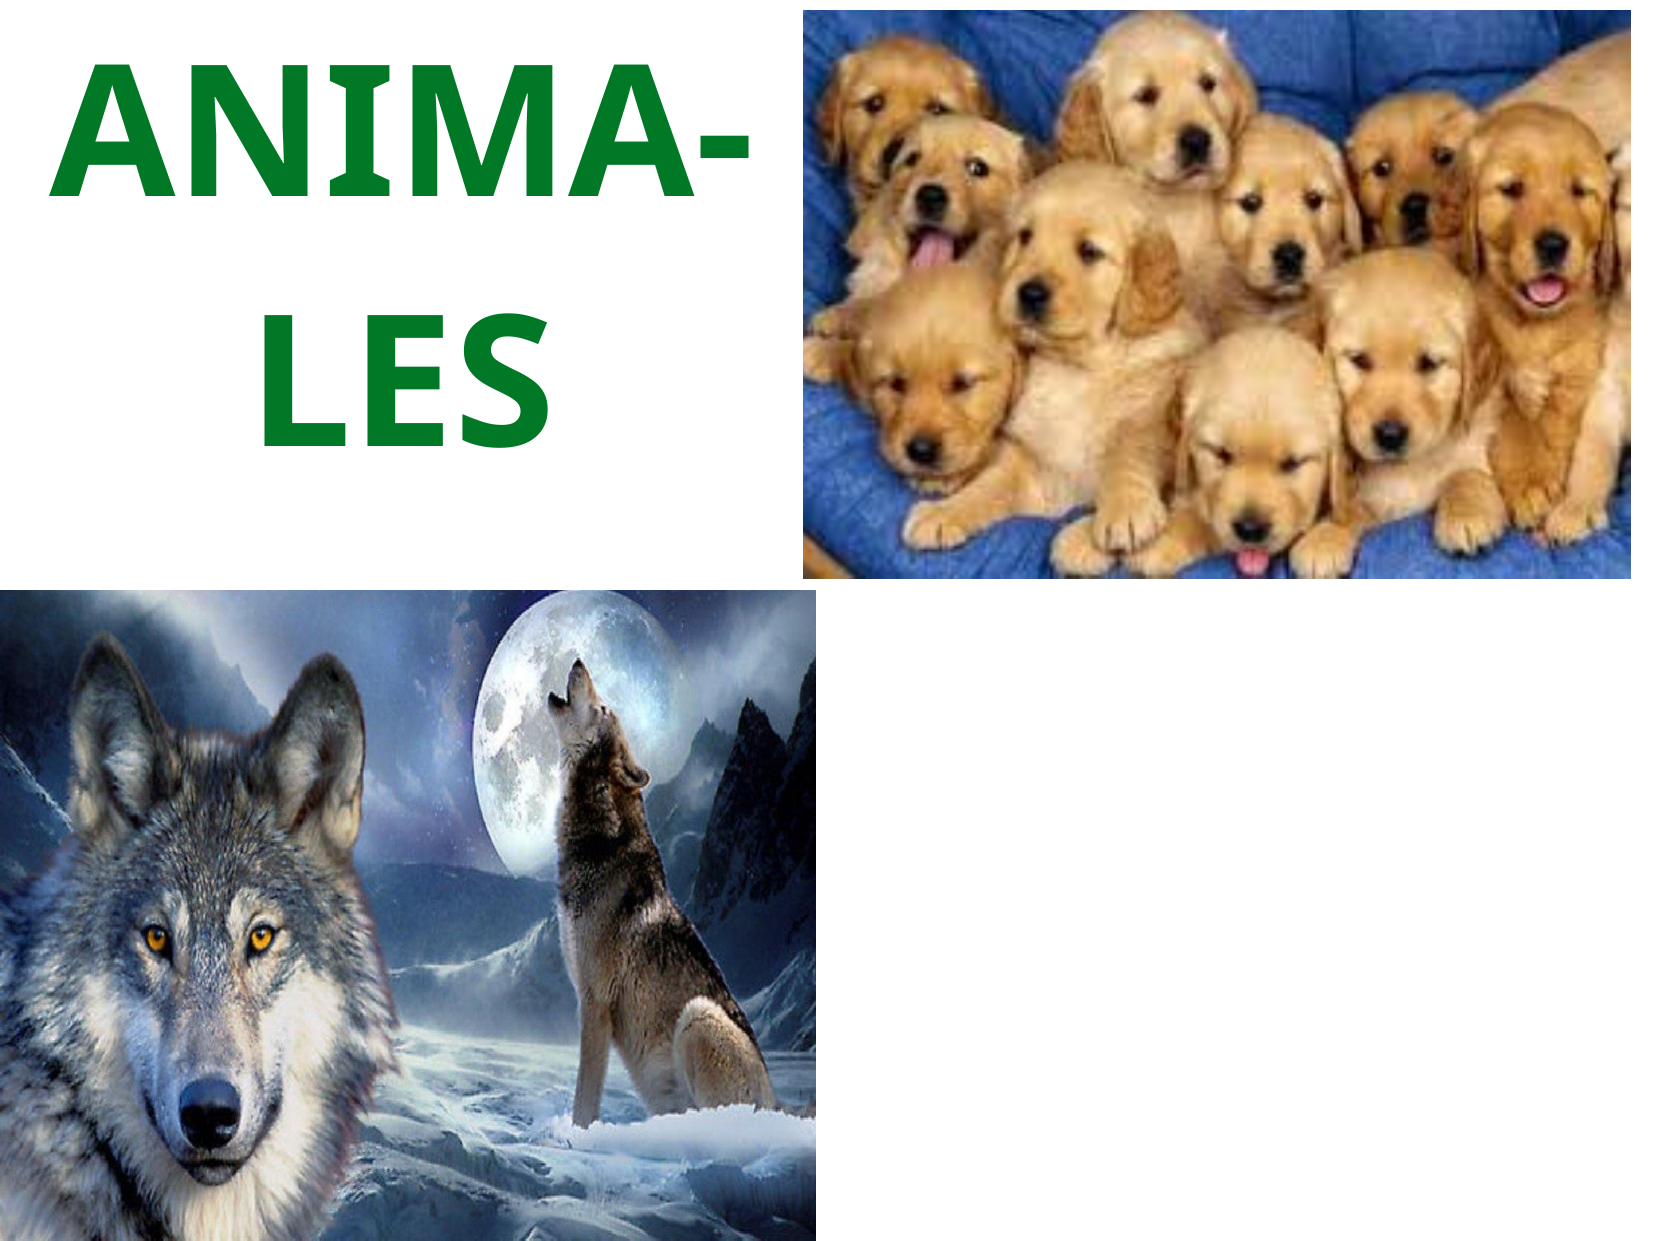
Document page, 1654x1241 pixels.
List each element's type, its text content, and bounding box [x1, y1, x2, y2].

title ANIMA- LES [0, 0, 804, 590]
picture [0, 590, 816, 1241]
picture [803, 10, 1631, 579]
